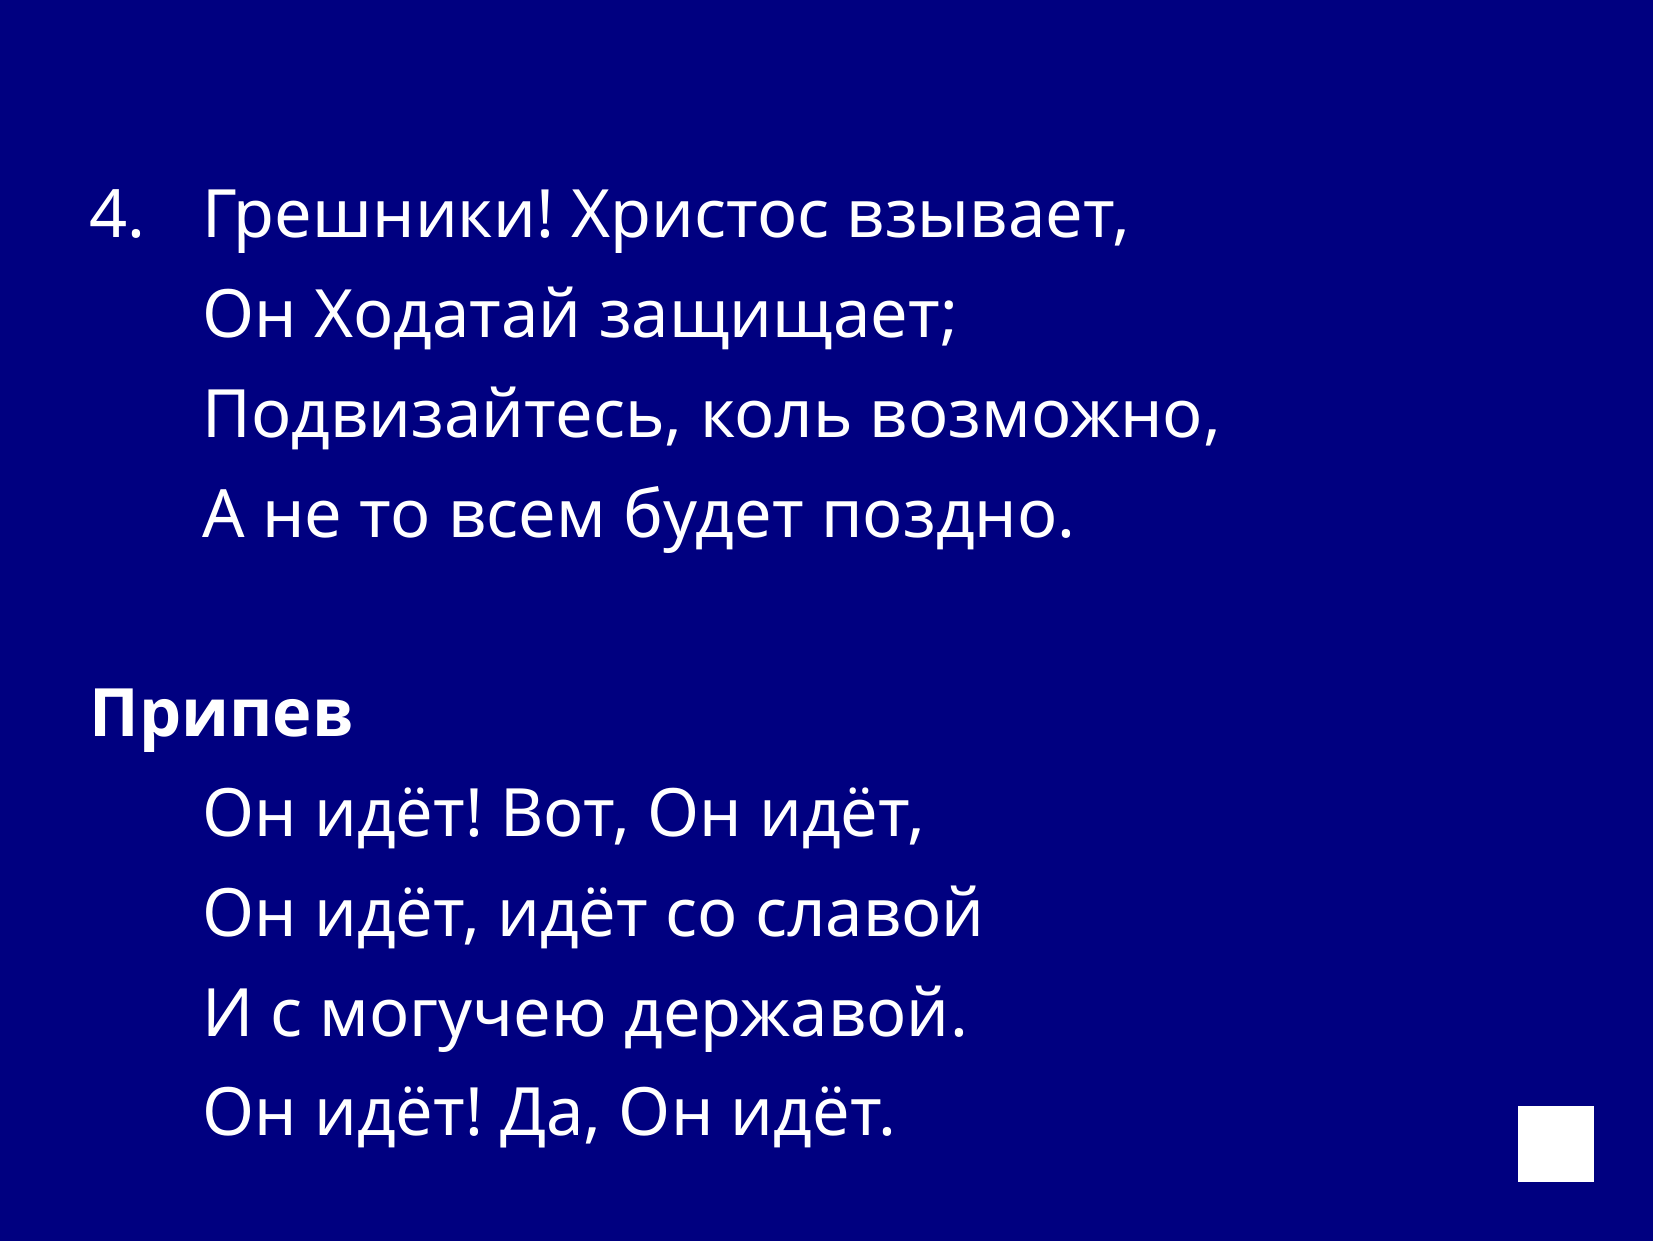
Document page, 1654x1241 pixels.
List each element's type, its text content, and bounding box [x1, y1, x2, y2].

text_box 4. Грешники! Христос взывает, Он Ходатай защищает; Подвизайтесь, коль возможно, А не то всем будет поздно. Припев Он идёт! Вот, Он идёт, Он идёт, идёт со славой И с могучею державой. Он идёт! Да, Он идёт. [75, 150, 1576, 1163]
text_box [1518, 1106, 1594, 1182]
